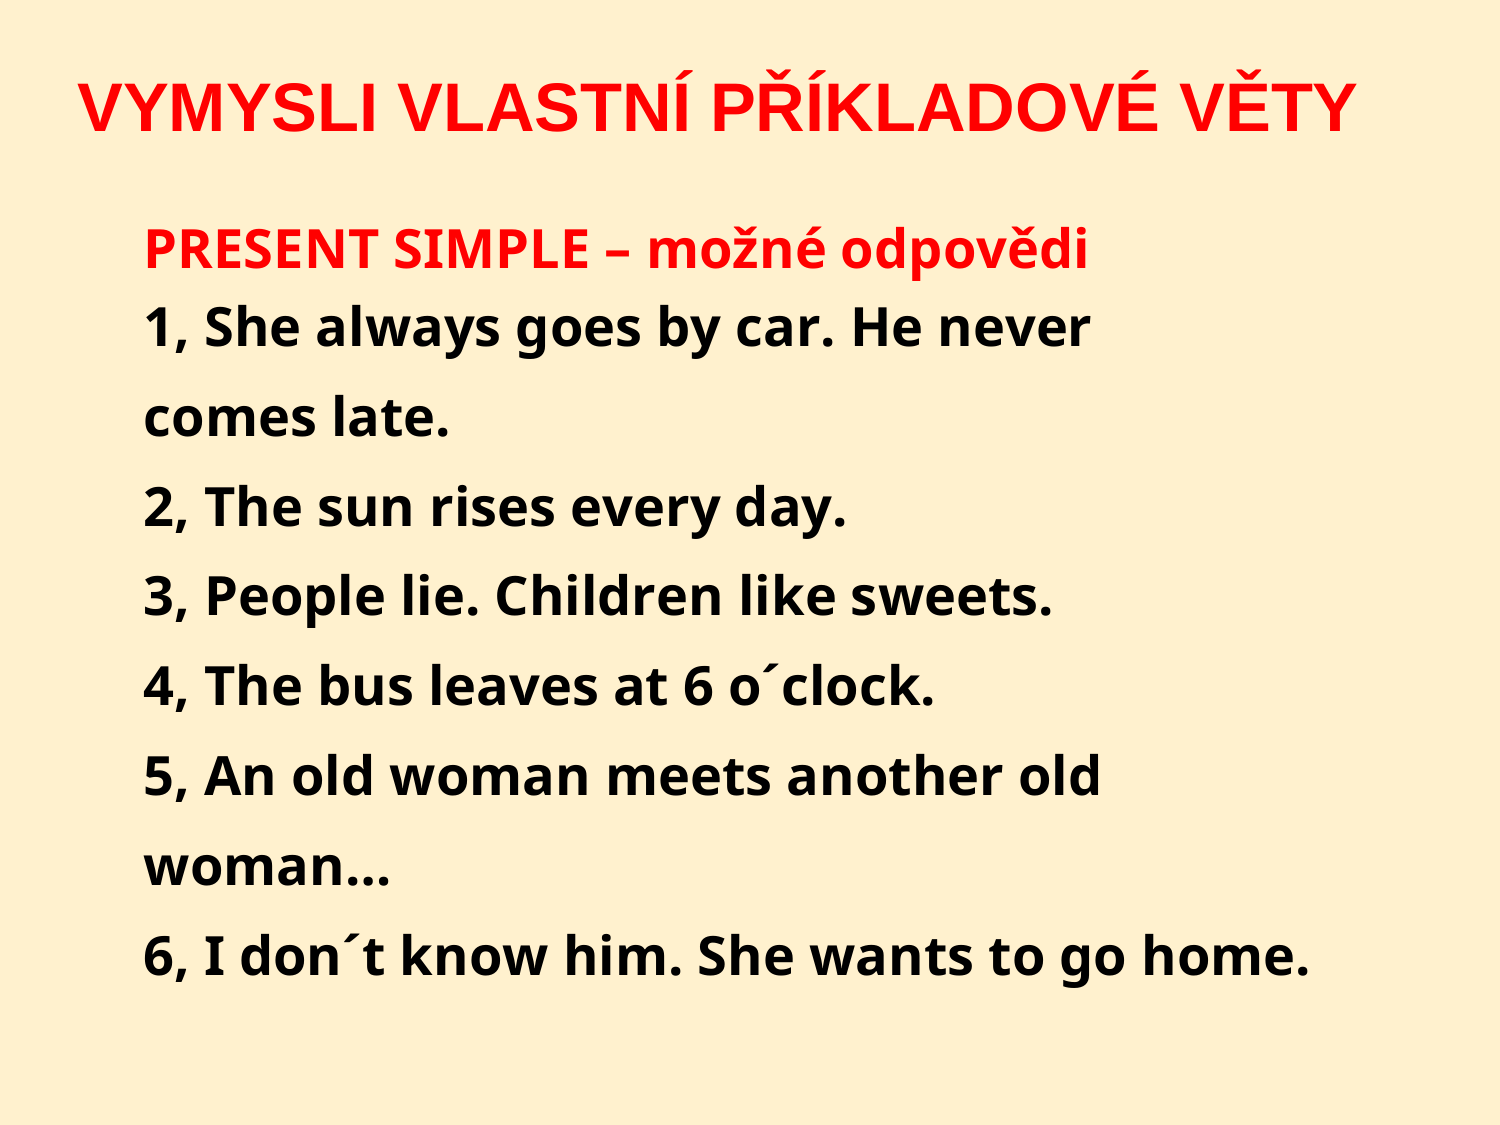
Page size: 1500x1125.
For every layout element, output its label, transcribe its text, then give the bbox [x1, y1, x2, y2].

text_box PRESENT SIMPLE – možné odpovědi 1, She always goes by car. He never comes late. 2, The sun rises every day. 3, People lie. Children like sweets. 4, The bus leaves at 6 o´clock. 5, An old woman meets another old woman… 6, I don´t know him. She wants to go home. [115, 206, 1358, 1043]
text_box VYMYSLI VLASTNÍ PŘÍKLADOVÉ VĚTY [49, 54, 1468, 153]
